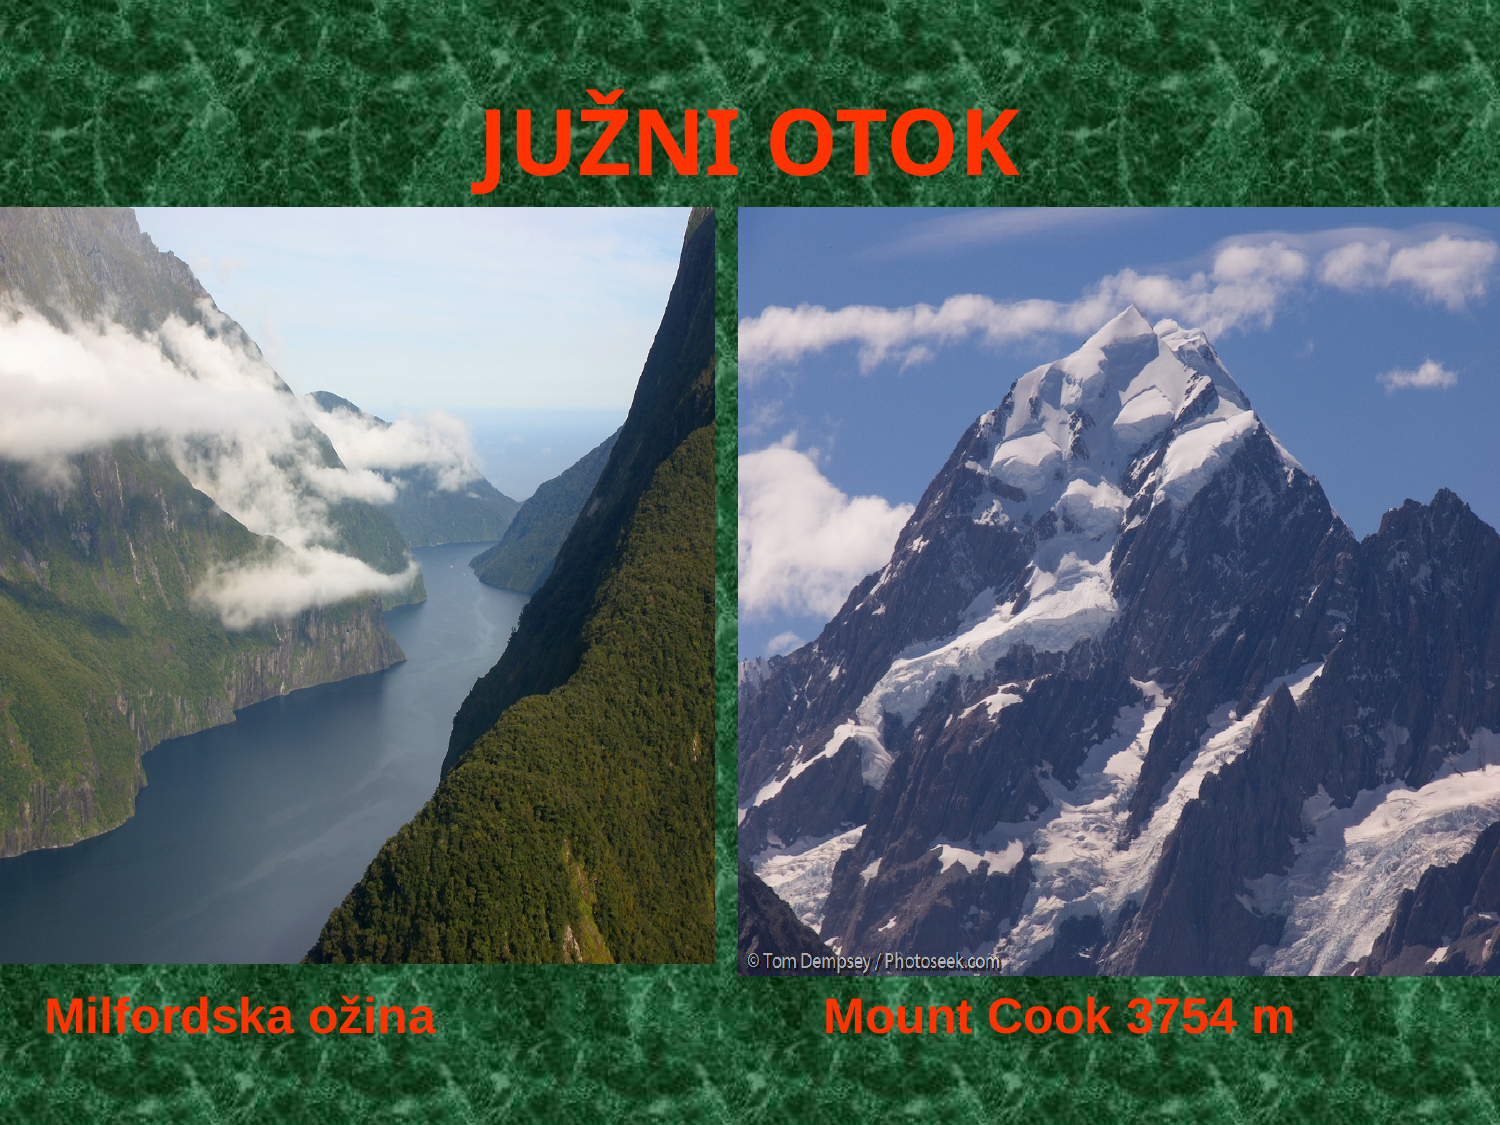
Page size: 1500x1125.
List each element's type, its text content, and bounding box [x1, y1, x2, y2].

picture [0, 0, 1500, 1125]
text_box Milfordska ožina [29, 976, 597, 1051]
text_box Mount Cook 3754 m [809, 976, 1500, 1051]
title JUŽNI OTOK [75, 45, 1425, 233]
